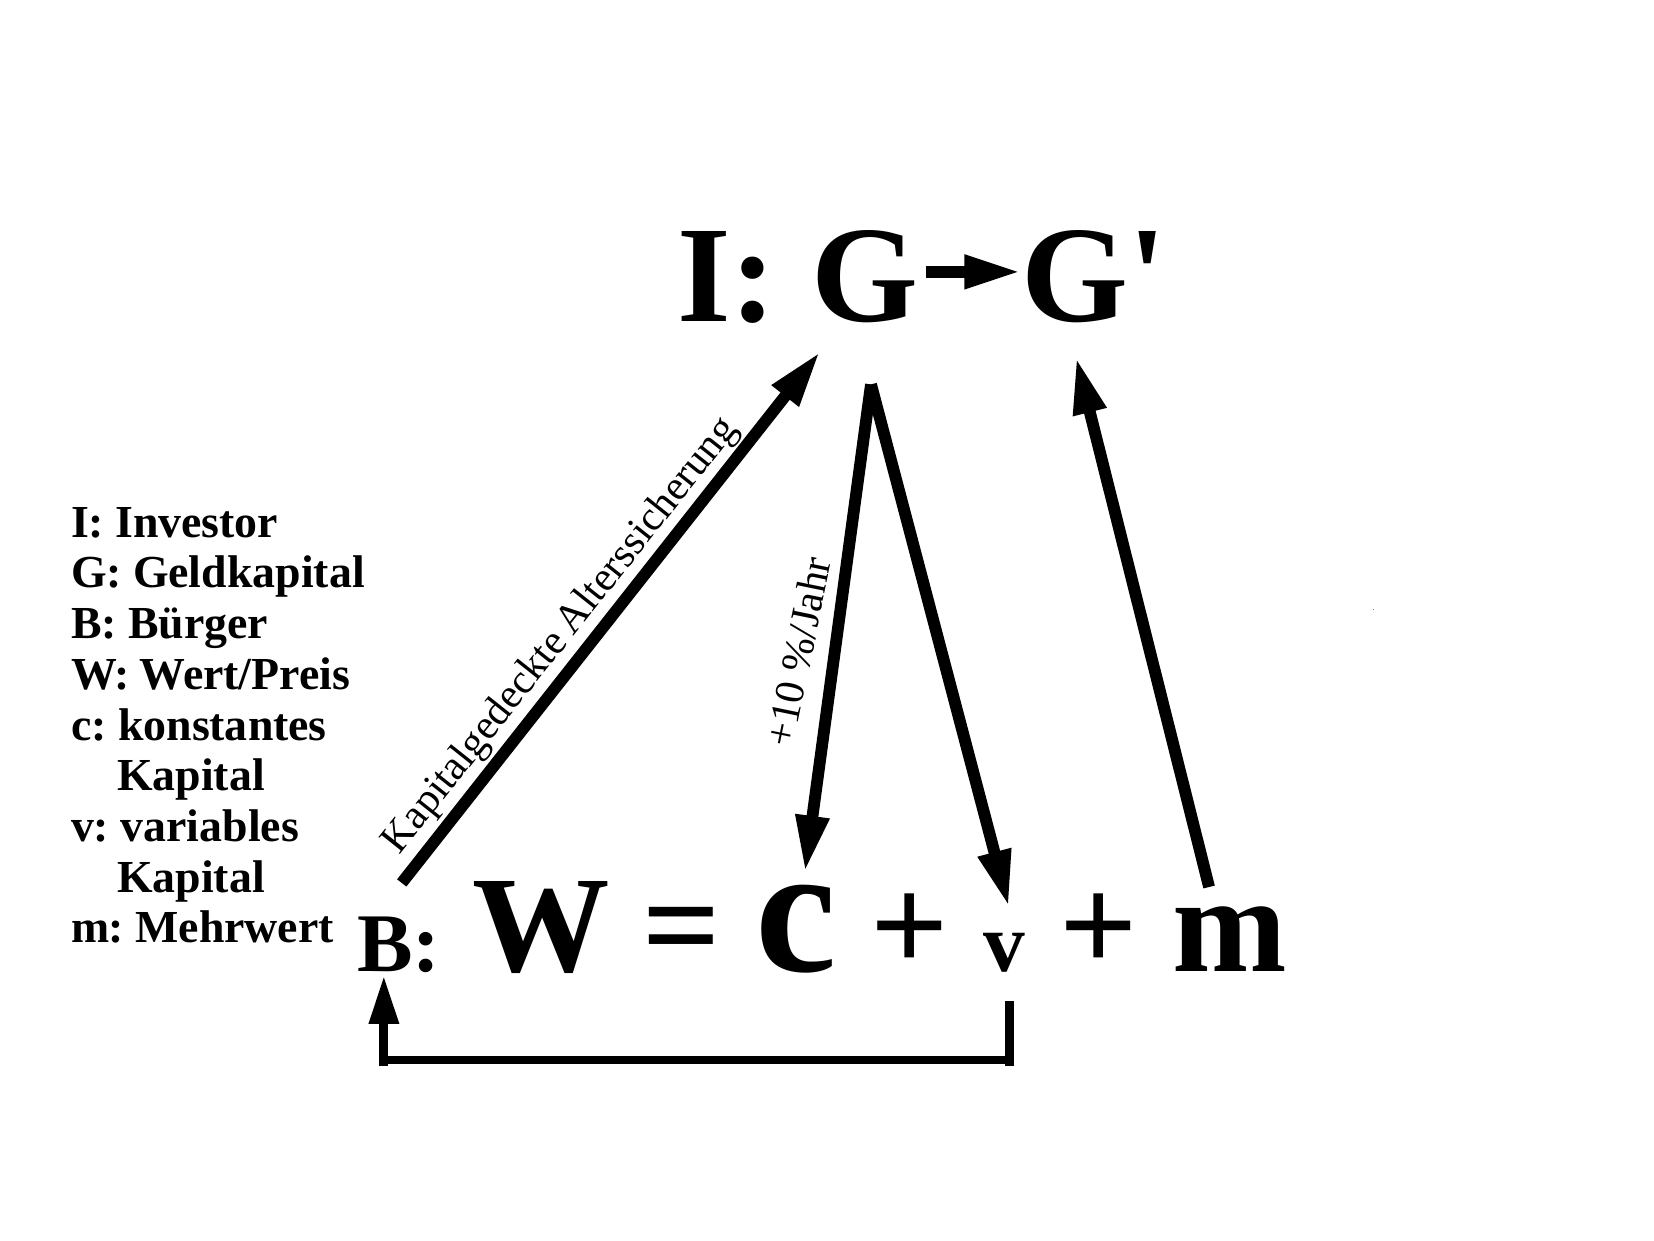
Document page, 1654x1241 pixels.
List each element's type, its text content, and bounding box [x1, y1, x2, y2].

text_box I: G G' B: W = c + v + m [301, 191, 1374, 1027]
text_box +10 %/Jahr [746, 516, 856, 767]
text_box Kapitalgedeckte Alterssicherung [397, 345, 796, 878]
text_box I: Investor G: Geldkapital B: Bürger W: Wert/Preis c: konstantes Kapital v: variables Kapital m: Mehrwert [56, 489, 397, 966]
